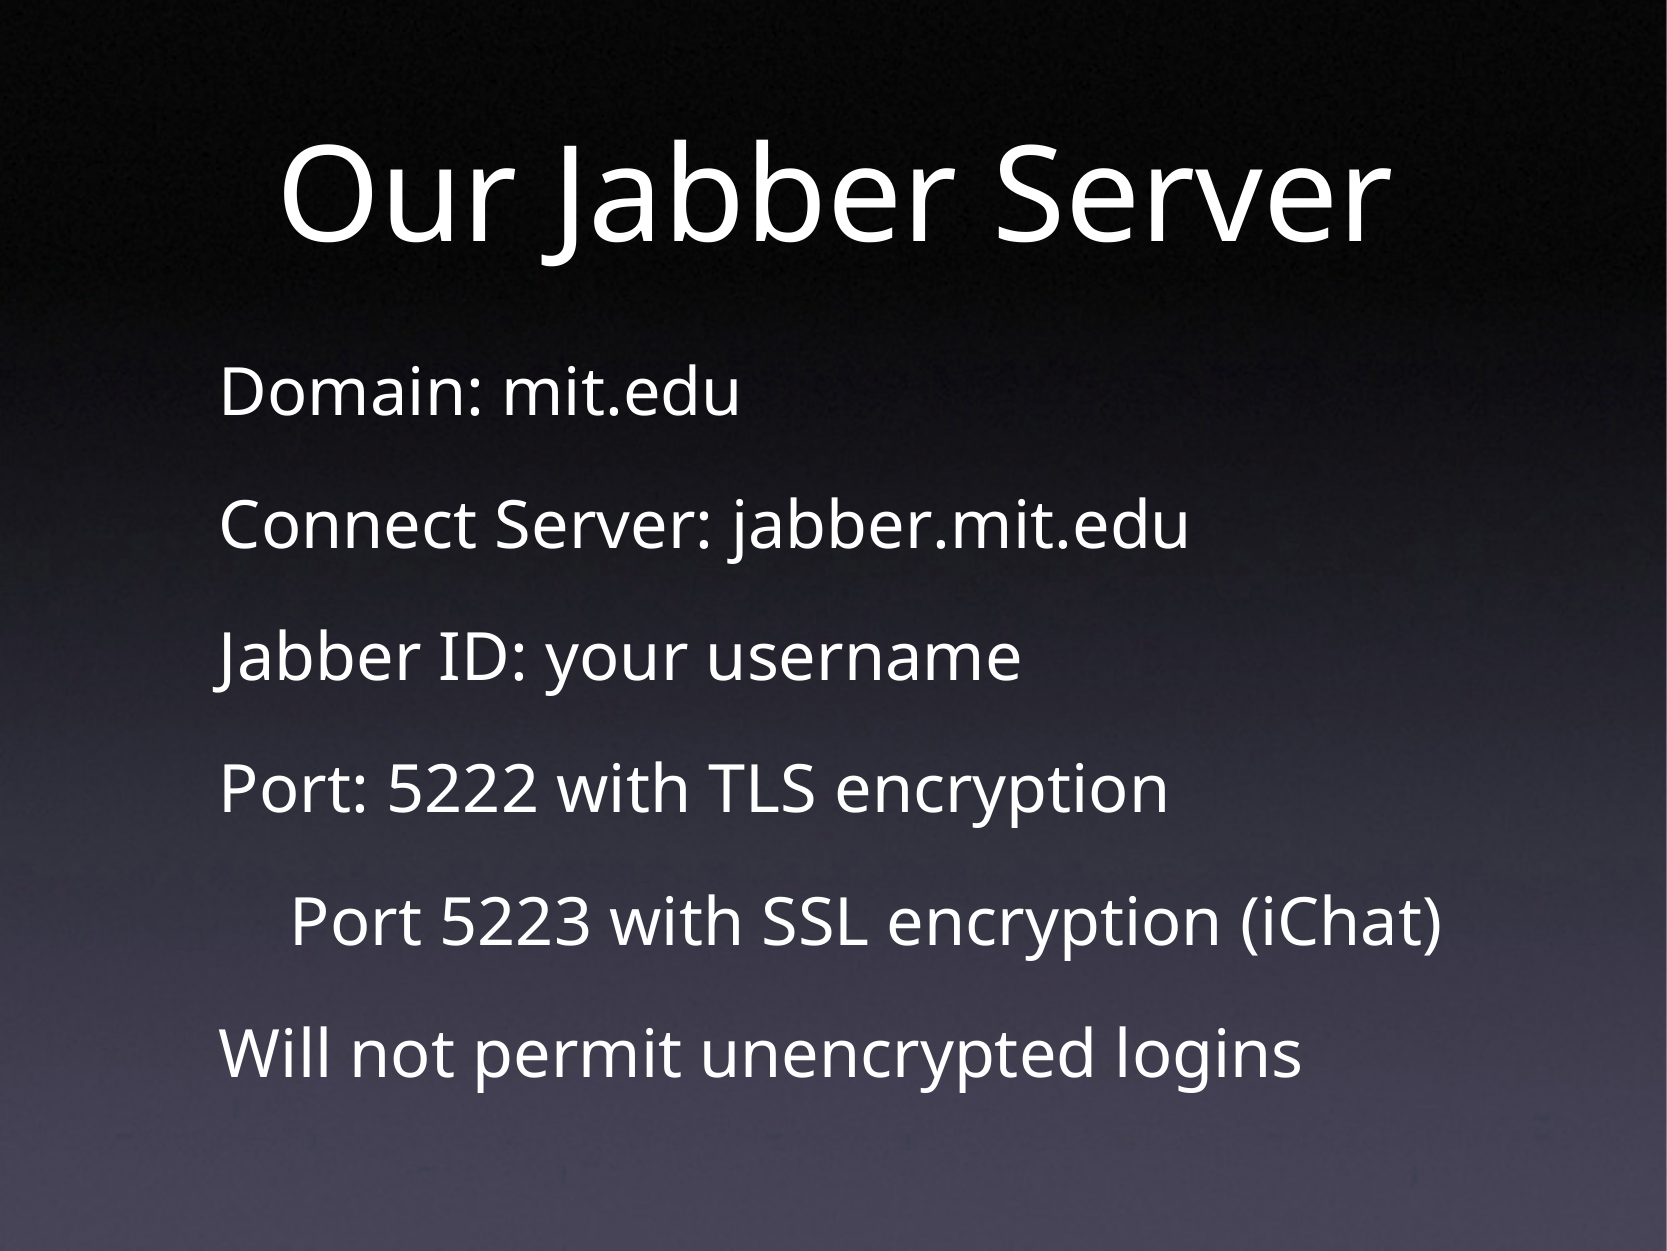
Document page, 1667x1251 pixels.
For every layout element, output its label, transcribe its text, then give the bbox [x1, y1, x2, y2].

title Our Jabber Server [162, 33, 1505, 311]
picture [0, 0, 1667, 1251]
list Domain: mit.edu Connect Server: jabber.mit.edu Jabber ID: your username Port: 5222 with TLS encryption Port 5223 with SSL encryption (iChat) Will not permit unencrypted logins [162, 311, 1505, 1131]
